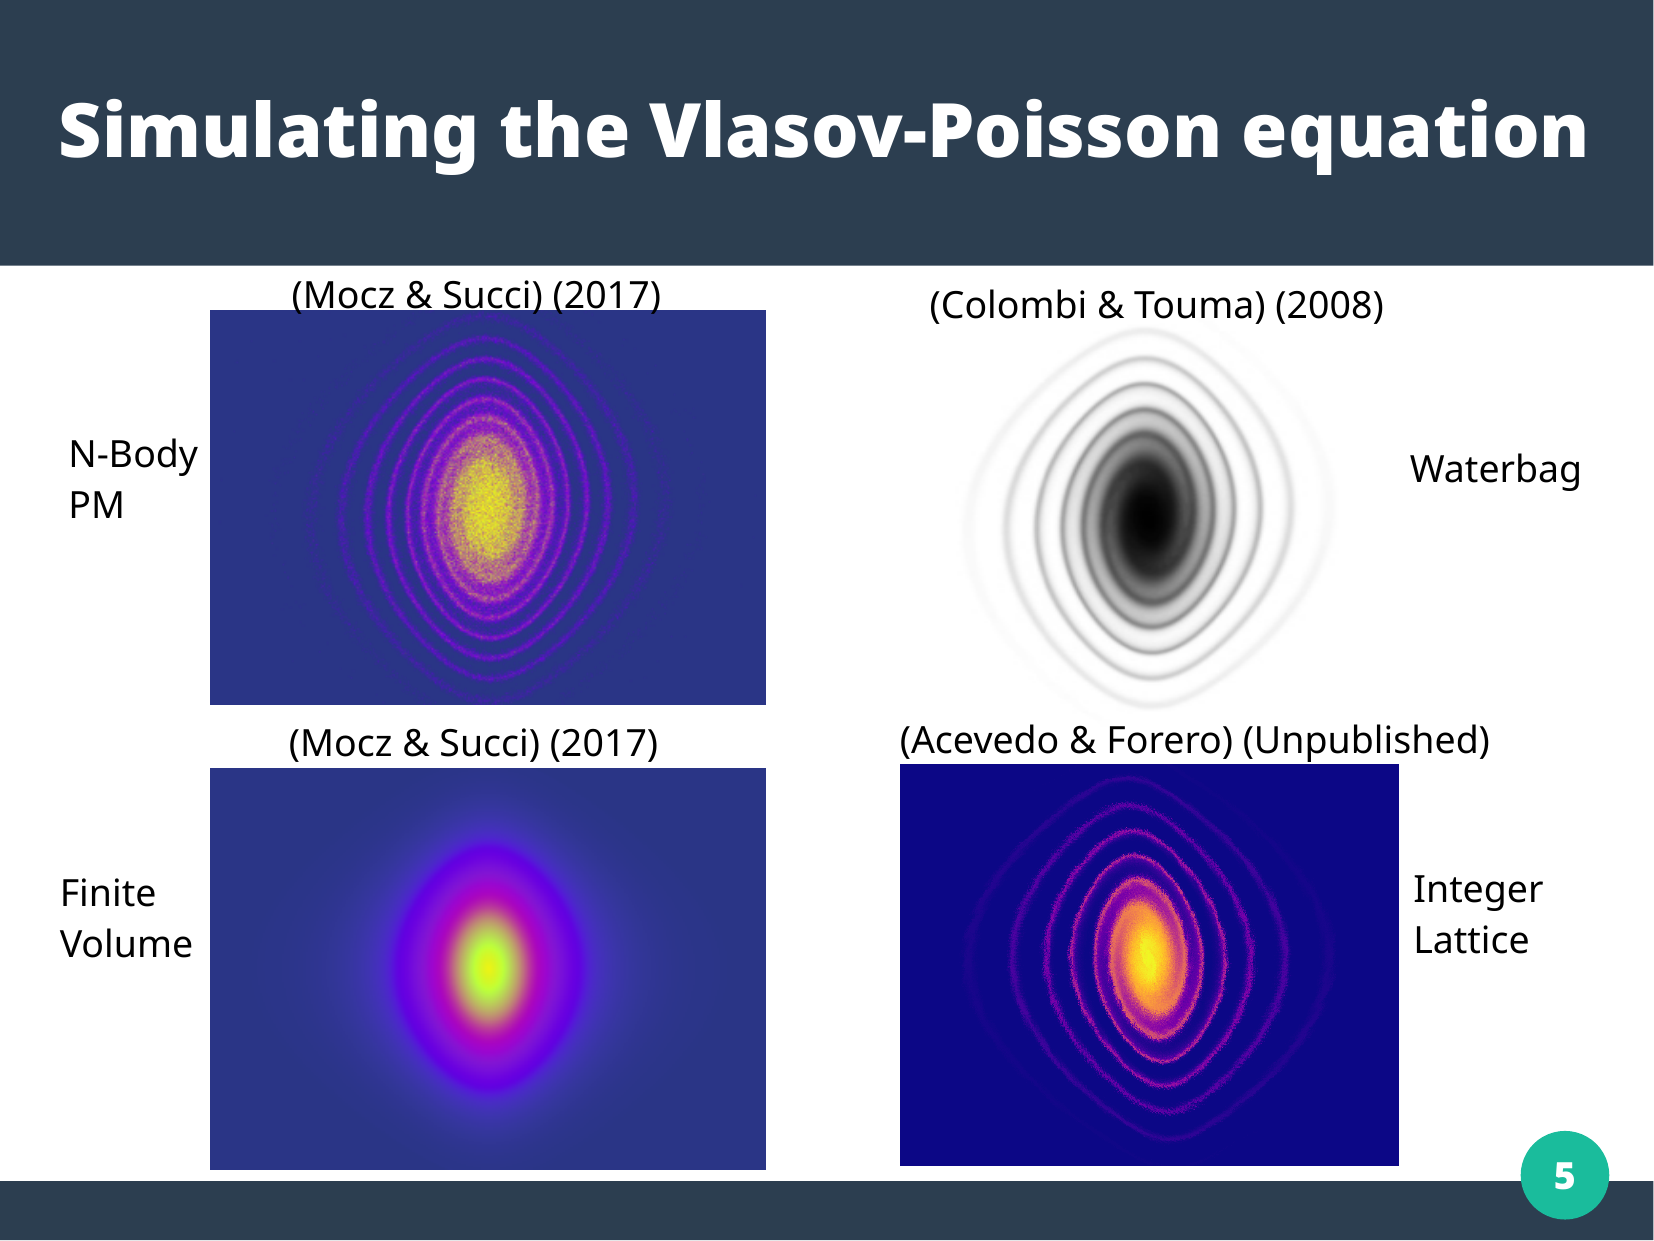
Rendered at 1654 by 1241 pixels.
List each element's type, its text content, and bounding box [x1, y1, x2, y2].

picture [210, 310, 766, 706]
text_box Integer Lattice [1398, 855, 1654, 961]
picture [210, 768, 766, 1171]
text_box (Mocz & Succi) (2017) [276, 261, 721, 320]
text_box Finite Volume [45, 859, 226, 1006]
picture [900, 766, 1399, 1166]
picture [955, 331, 1361, 706]
title Simulating the Vlasov-Poisson equation [59, 49, 1595, 207]
text_box (Acevedo & Forero) (Unpublished) [885, 706, 1552, 766]
text_box (Colombi & Touma) (2008) [914, 271, 1441, 331]
text_box (Mocz & Succi) (2017) [274, 709, 718, 770]
text_box N-Body PM [53, 420, 219, 526]
text_box Waterbag [1395, 435, 1651, 541]
